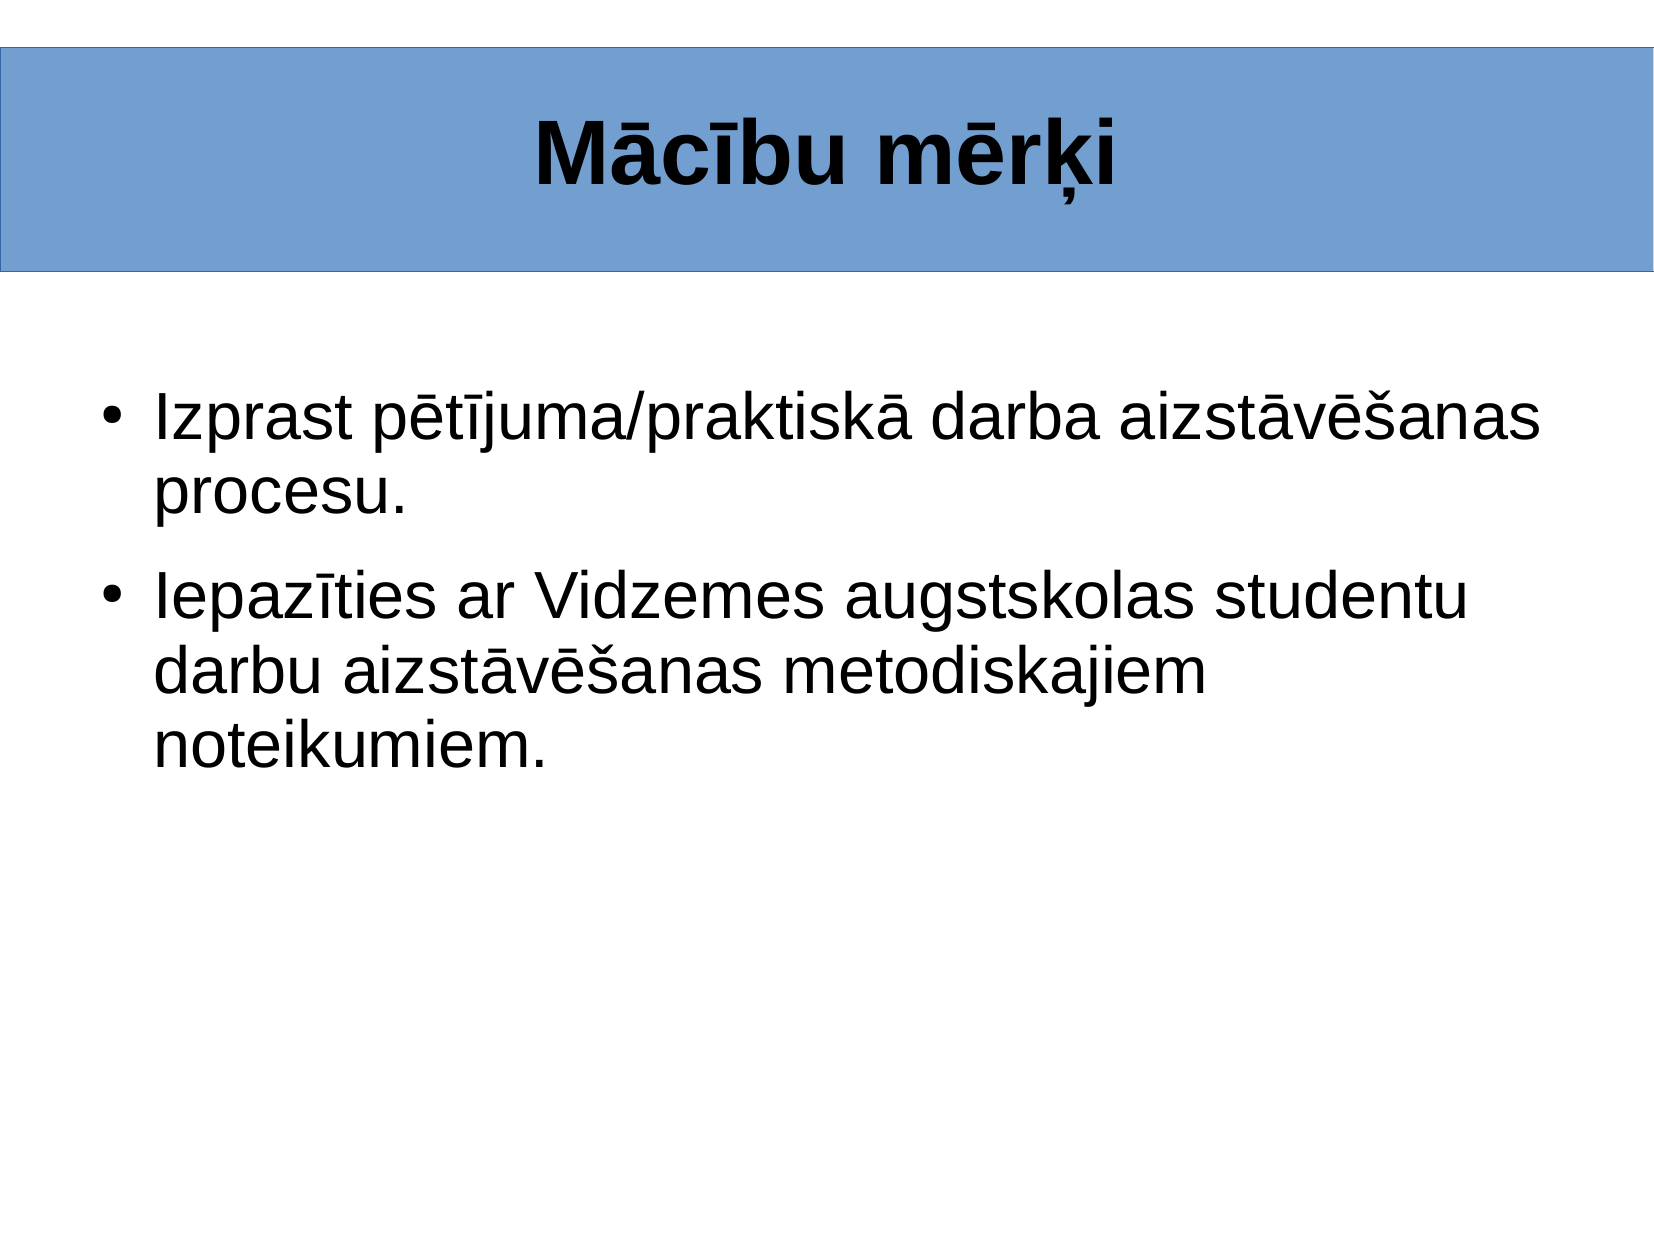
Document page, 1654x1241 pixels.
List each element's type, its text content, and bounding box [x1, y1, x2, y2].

text_box [0, 47, 1654, 272]
list Izprast pētījuma/praktiskā darba aizstāvēšanas procesu. Iepazīties ar Vidzemes augstskolas studentu darbu aizstāvēšanas metodiskajiem noteikumiem. [82, 378, 1619, 1099]
title Mācību mērķi [82, 49, 1571, 257]
